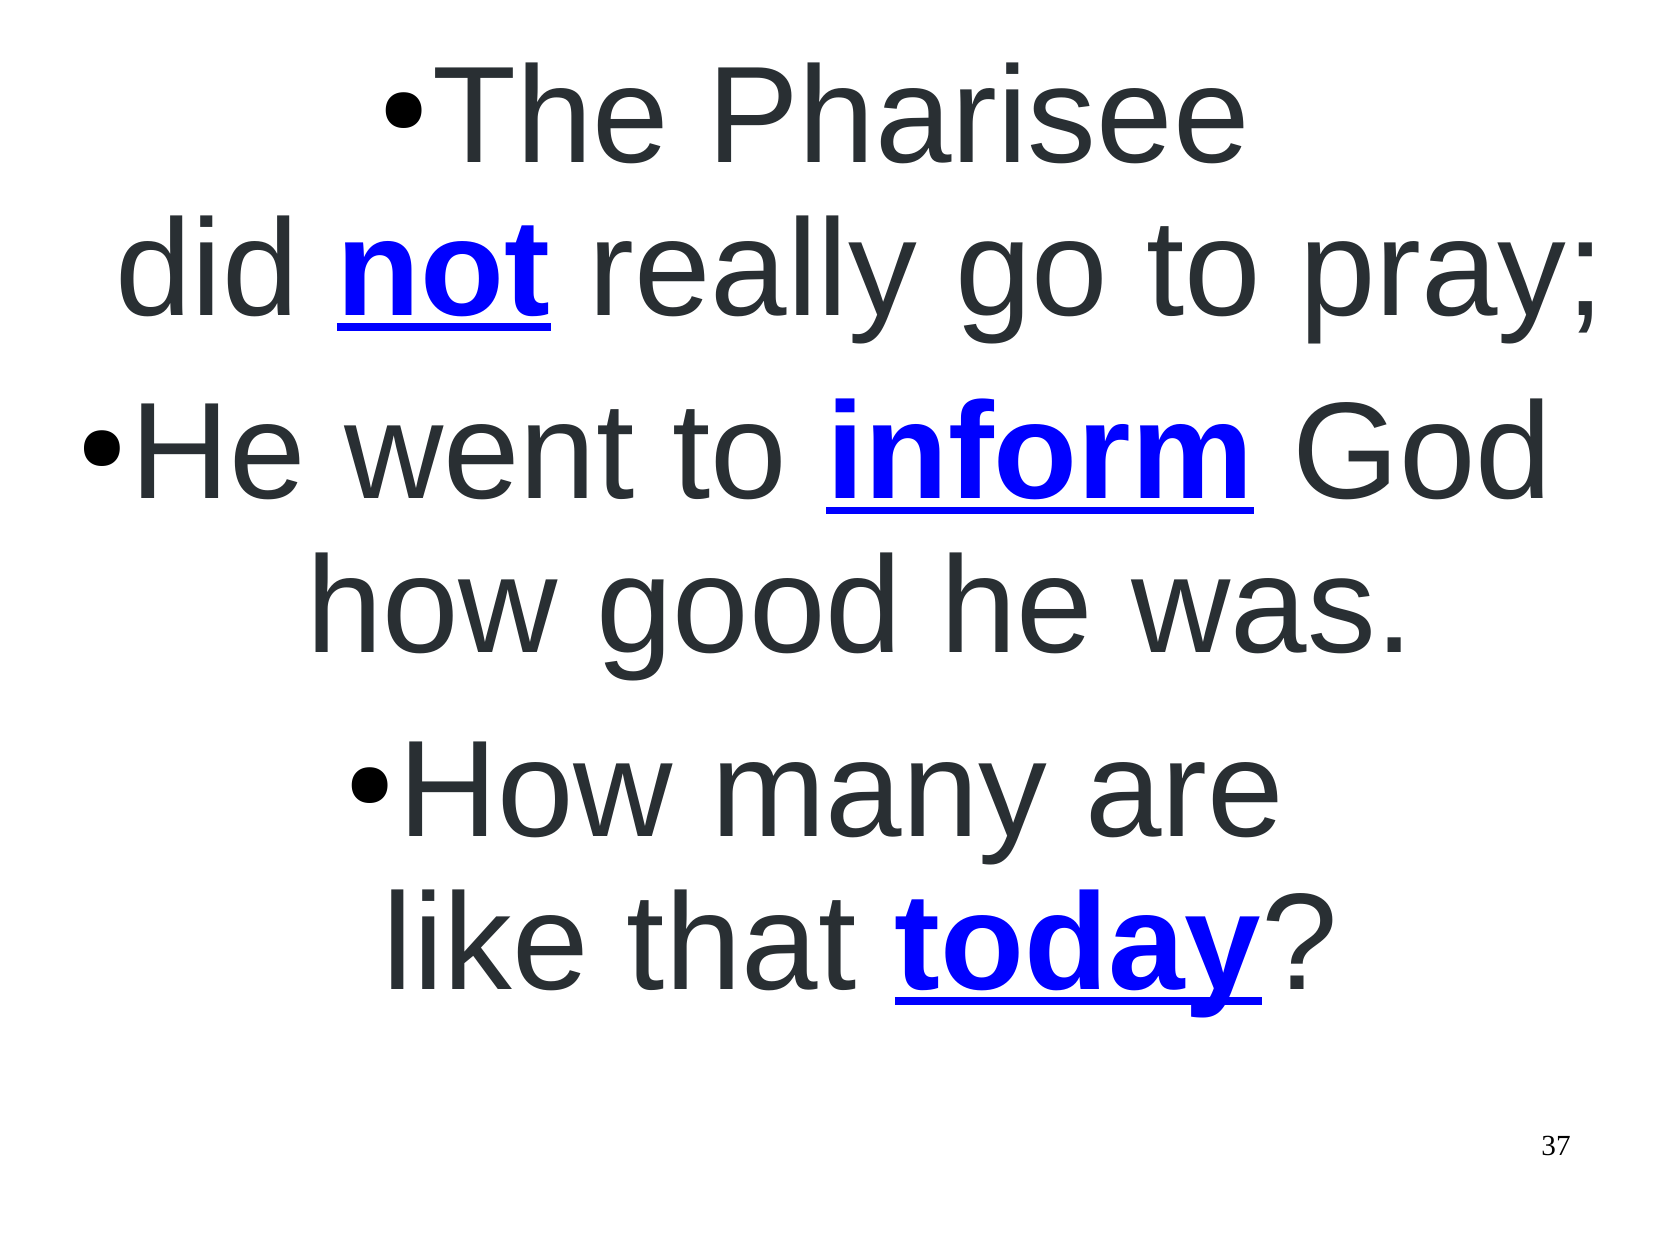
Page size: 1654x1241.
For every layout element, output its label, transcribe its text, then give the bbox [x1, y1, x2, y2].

list The Pharisee did not really go to pray; He went to inform God how good he was. How many are like that today? [37, 37, 1613, 1238]
